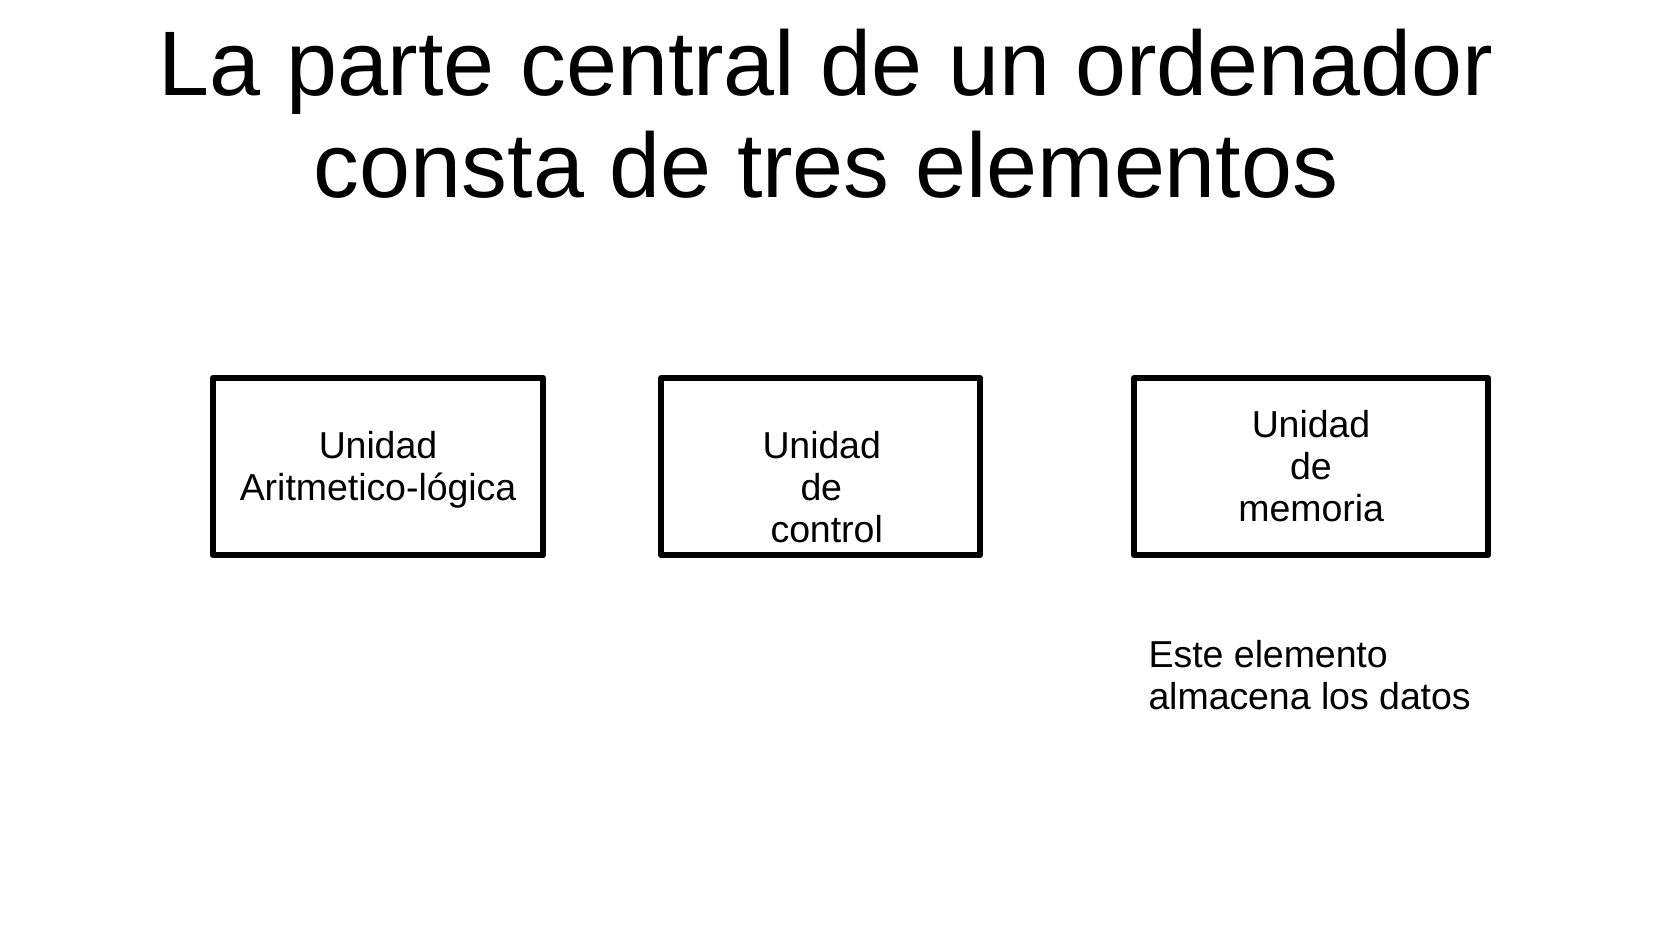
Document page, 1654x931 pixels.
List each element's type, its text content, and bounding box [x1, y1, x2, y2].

subtitle Unidad de control [82, 217, 1571, 758]
title La parte central de un ordenador consta de tres elementos [82, 12, 1571, 217]
text_box Este elemento almacena los datos [1133, 625, 1489, 725]
text_box Unidad Aritmetico-lógica [212, 377, 544, 556]
text_box Unidad de memoria [1133, 377, 1489, 556]
